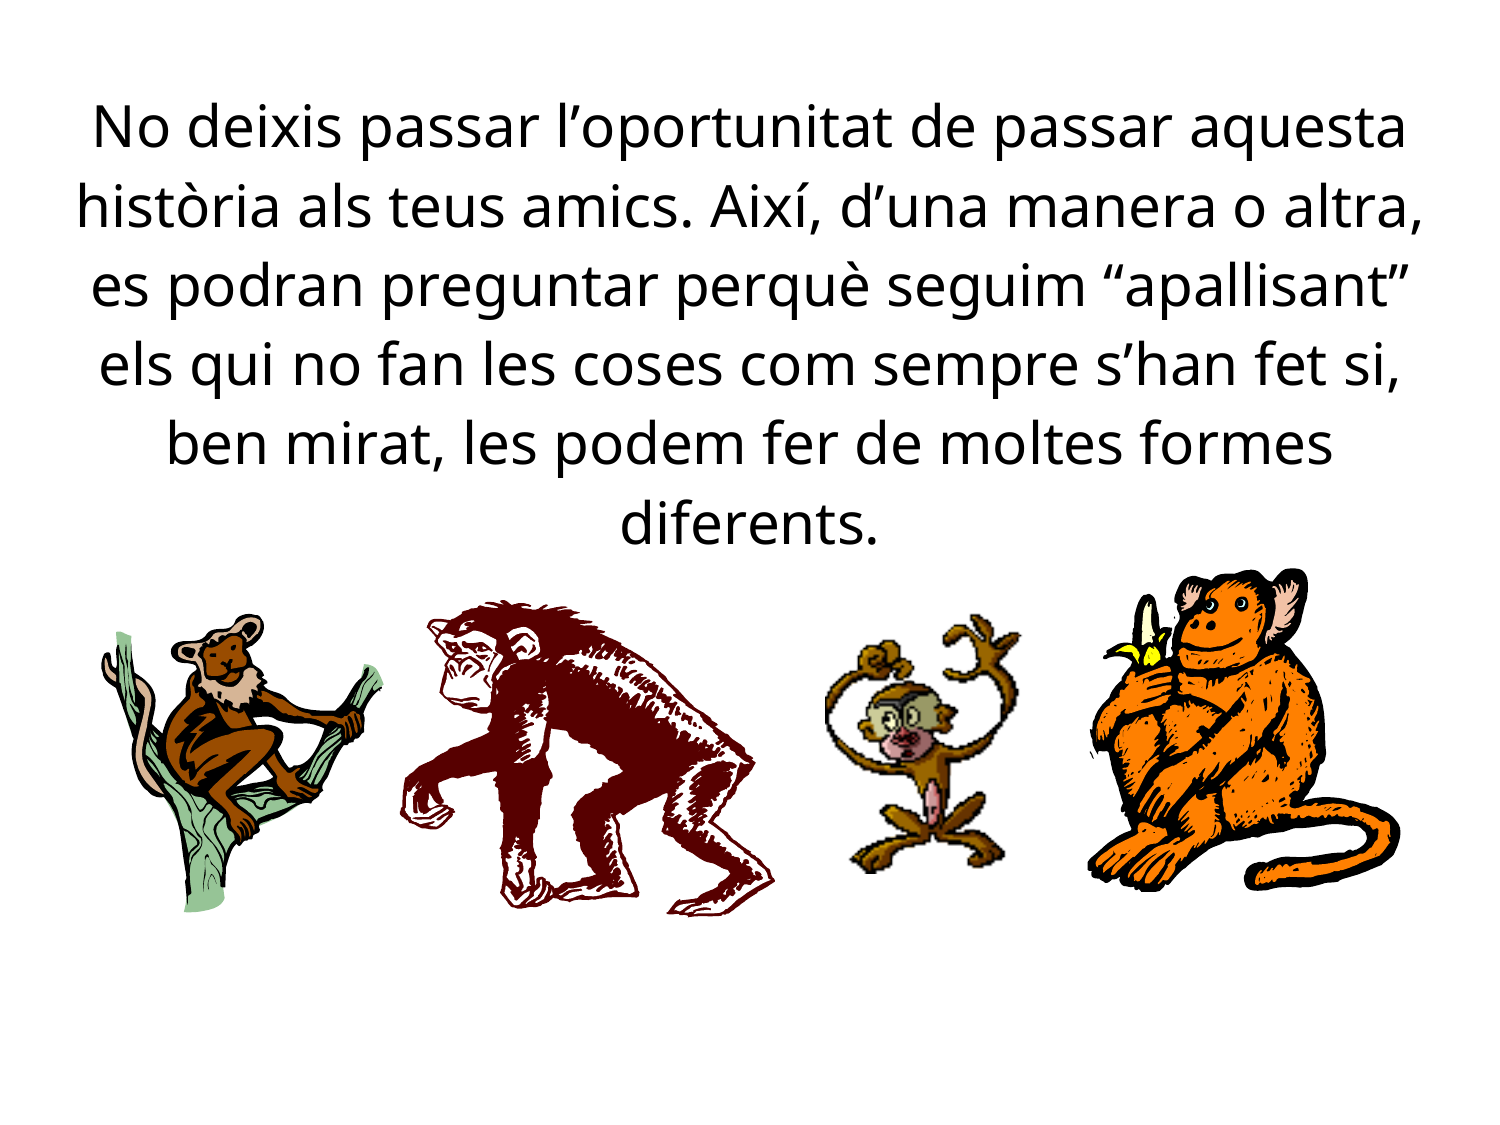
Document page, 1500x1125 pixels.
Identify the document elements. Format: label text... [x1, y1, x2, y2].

picture [399, 600, 775, 918]
picture [99, 612, 384, 914]
picture [1087, 562, 1410, 892]
picture [825, 612, 1042, 874]
text_box No deixis passar l’oportunitat de passar aquesta història als teus amics. Així, d’una manera o altra, es podran preguntar perquè seguim “apallisant” els qui no fan les coses com sempre s’han fet si, ben mirat, les podem fer de moltes formes diferents. [41, 78, 1459, 569]
